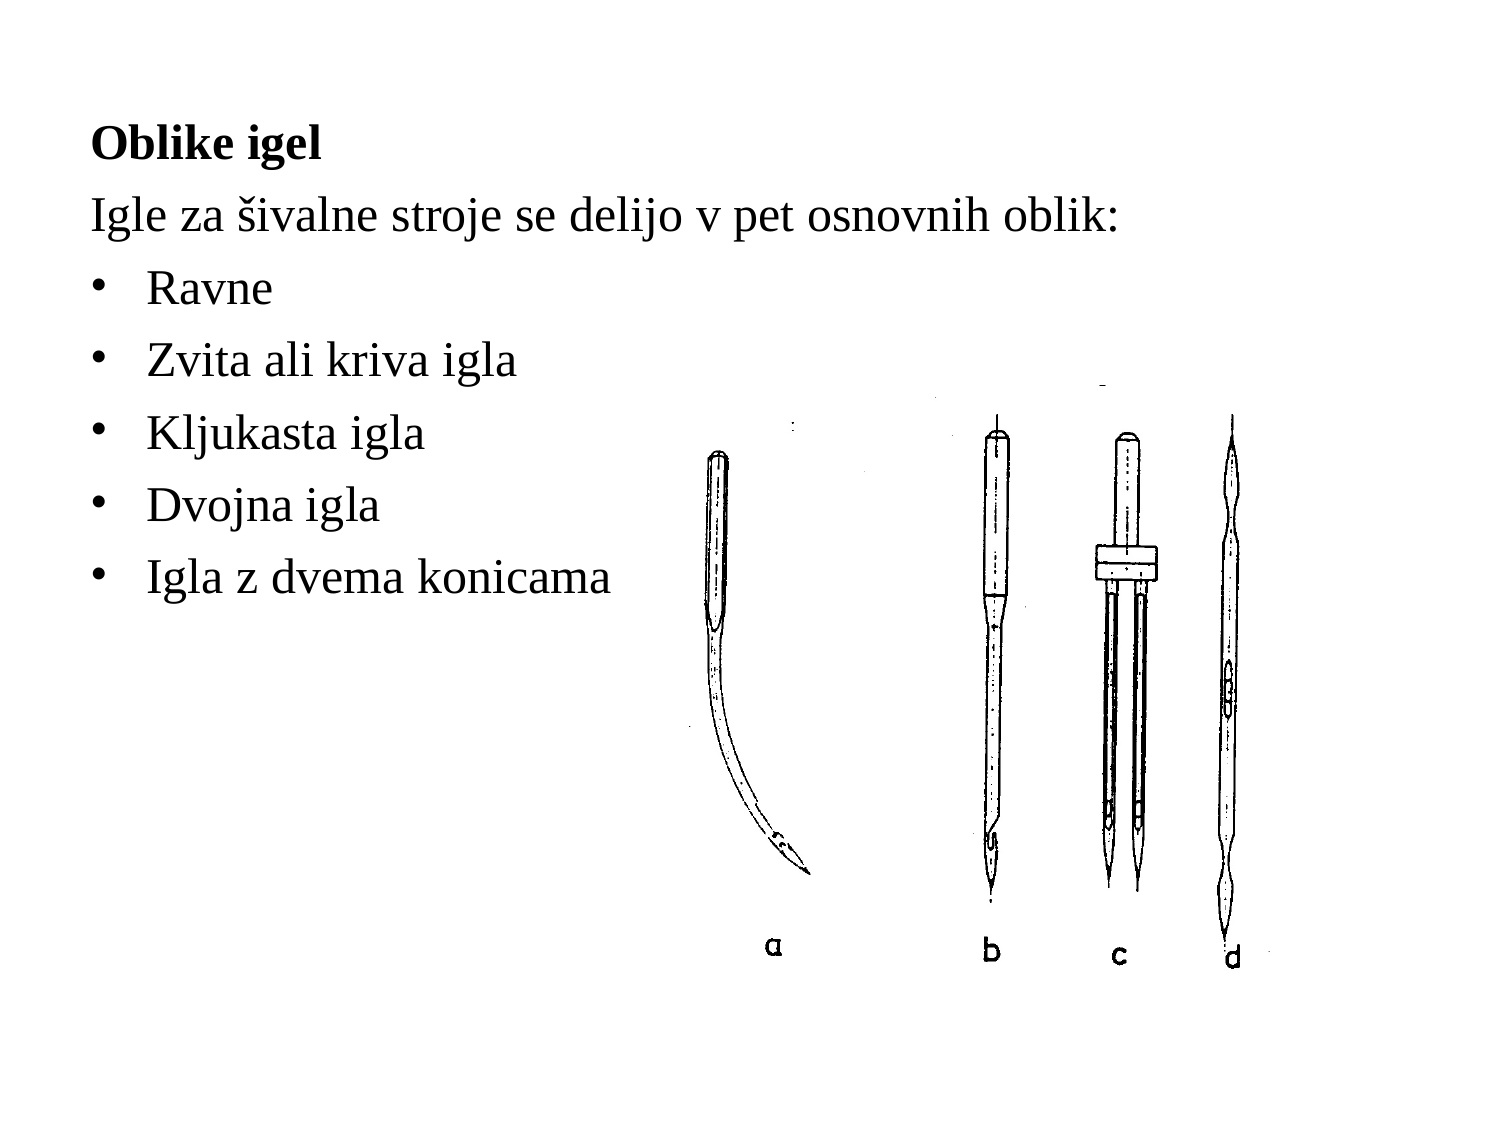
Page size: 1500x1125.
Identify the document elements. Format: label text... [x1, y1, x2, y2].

picture [631, 385, 1353, 972]
list Oblike igel Igle za šivalne stroje se delijo v pet osnovnih oblik: Ravne Zvita ali kriva igla Kljukasta igla Dvojna igla Igla z dvema konicama [75, 101, 1426, 1047]
